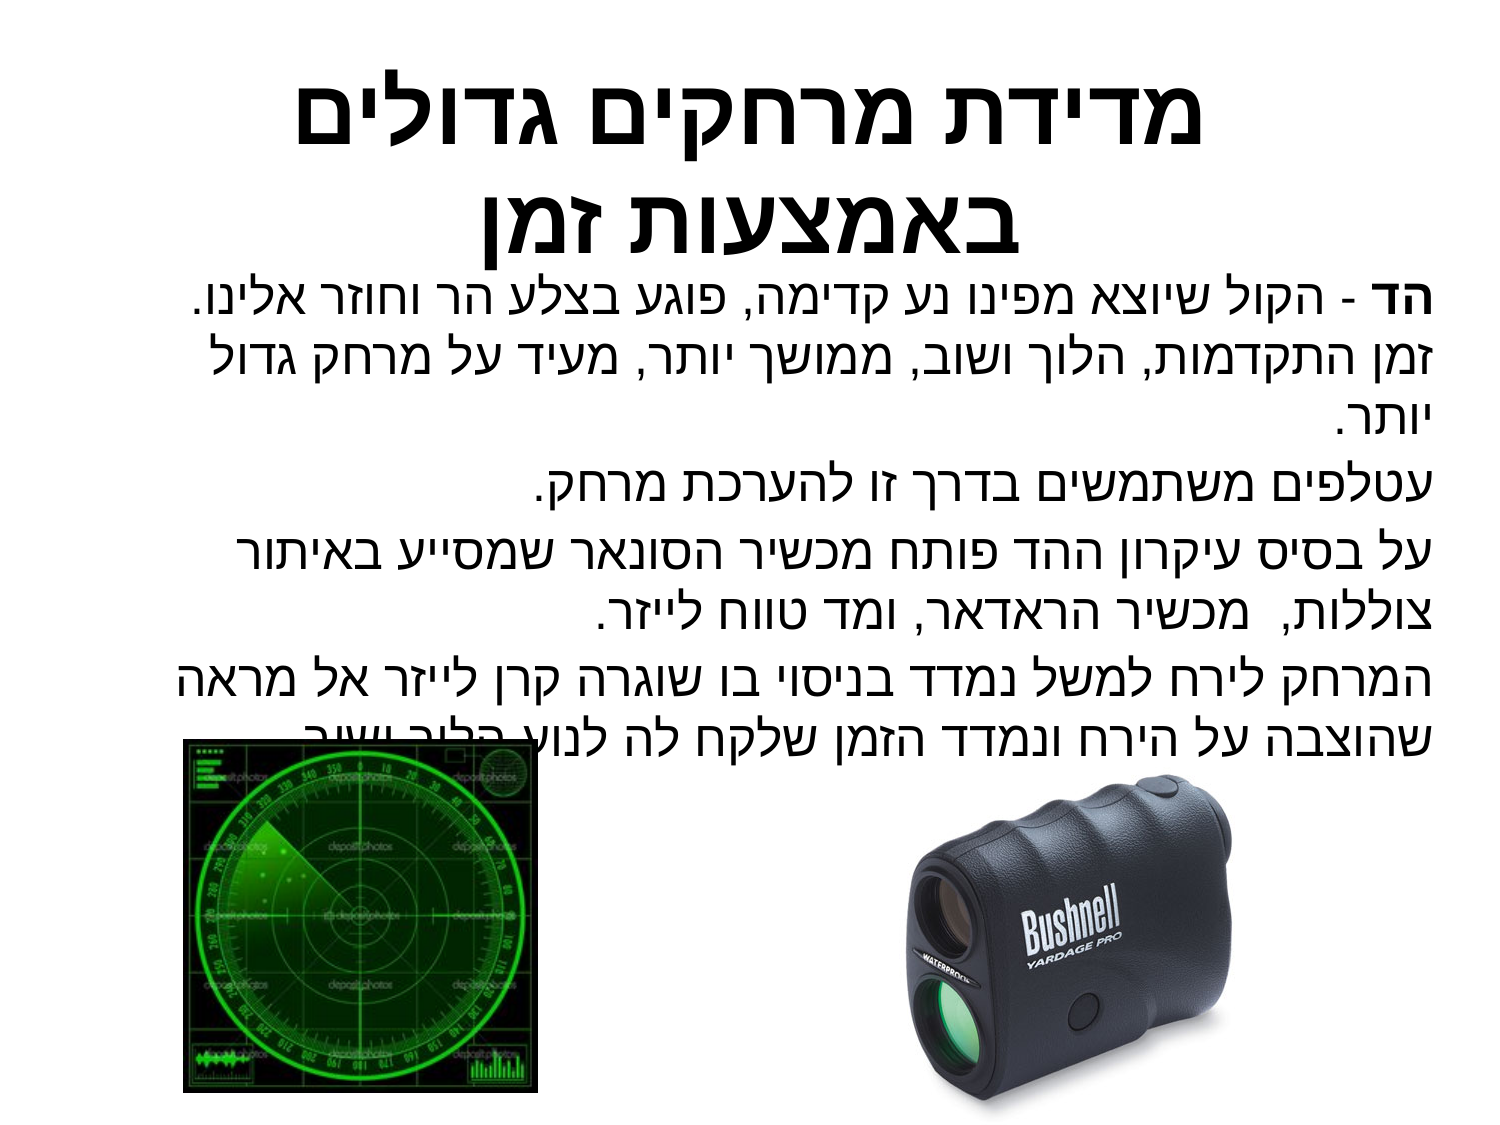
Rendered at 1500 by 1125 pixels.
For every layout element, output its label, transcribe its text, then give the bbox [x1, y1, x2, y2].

picture [183, 739, 538, 1093]
title מדידת מרחקים גדולים באמצעות זמן [75, 45, 1425, 231]
text_box הד - הקול שיוצא מפינו נע קדימה, פוגע בצלע הר וחוזר אלינו. זמן התקדמות, הלוך ושוב, ממושך יותר, מעיד על מרחק גדול יותר. עטלפים משתמשים בדרך זו להערכת מרחק. על בסיס עיקרון ההד פותח מכשיר הסונאר שמסייע באיתור צוללות, מכשיר הראדאר, ומד טווח לייזר. המרחק לירח למשל נמדד בניסוי בו שוגרה קרן לייזר אל מראה שהוצבה על הירח ונמדד הזמן שלקח לה לנוע הלוך ושוב. [99, 256, 1450, 1125]
picture [891, 767, 1258, 1125]
list [75, 231, 1425, 1106]
